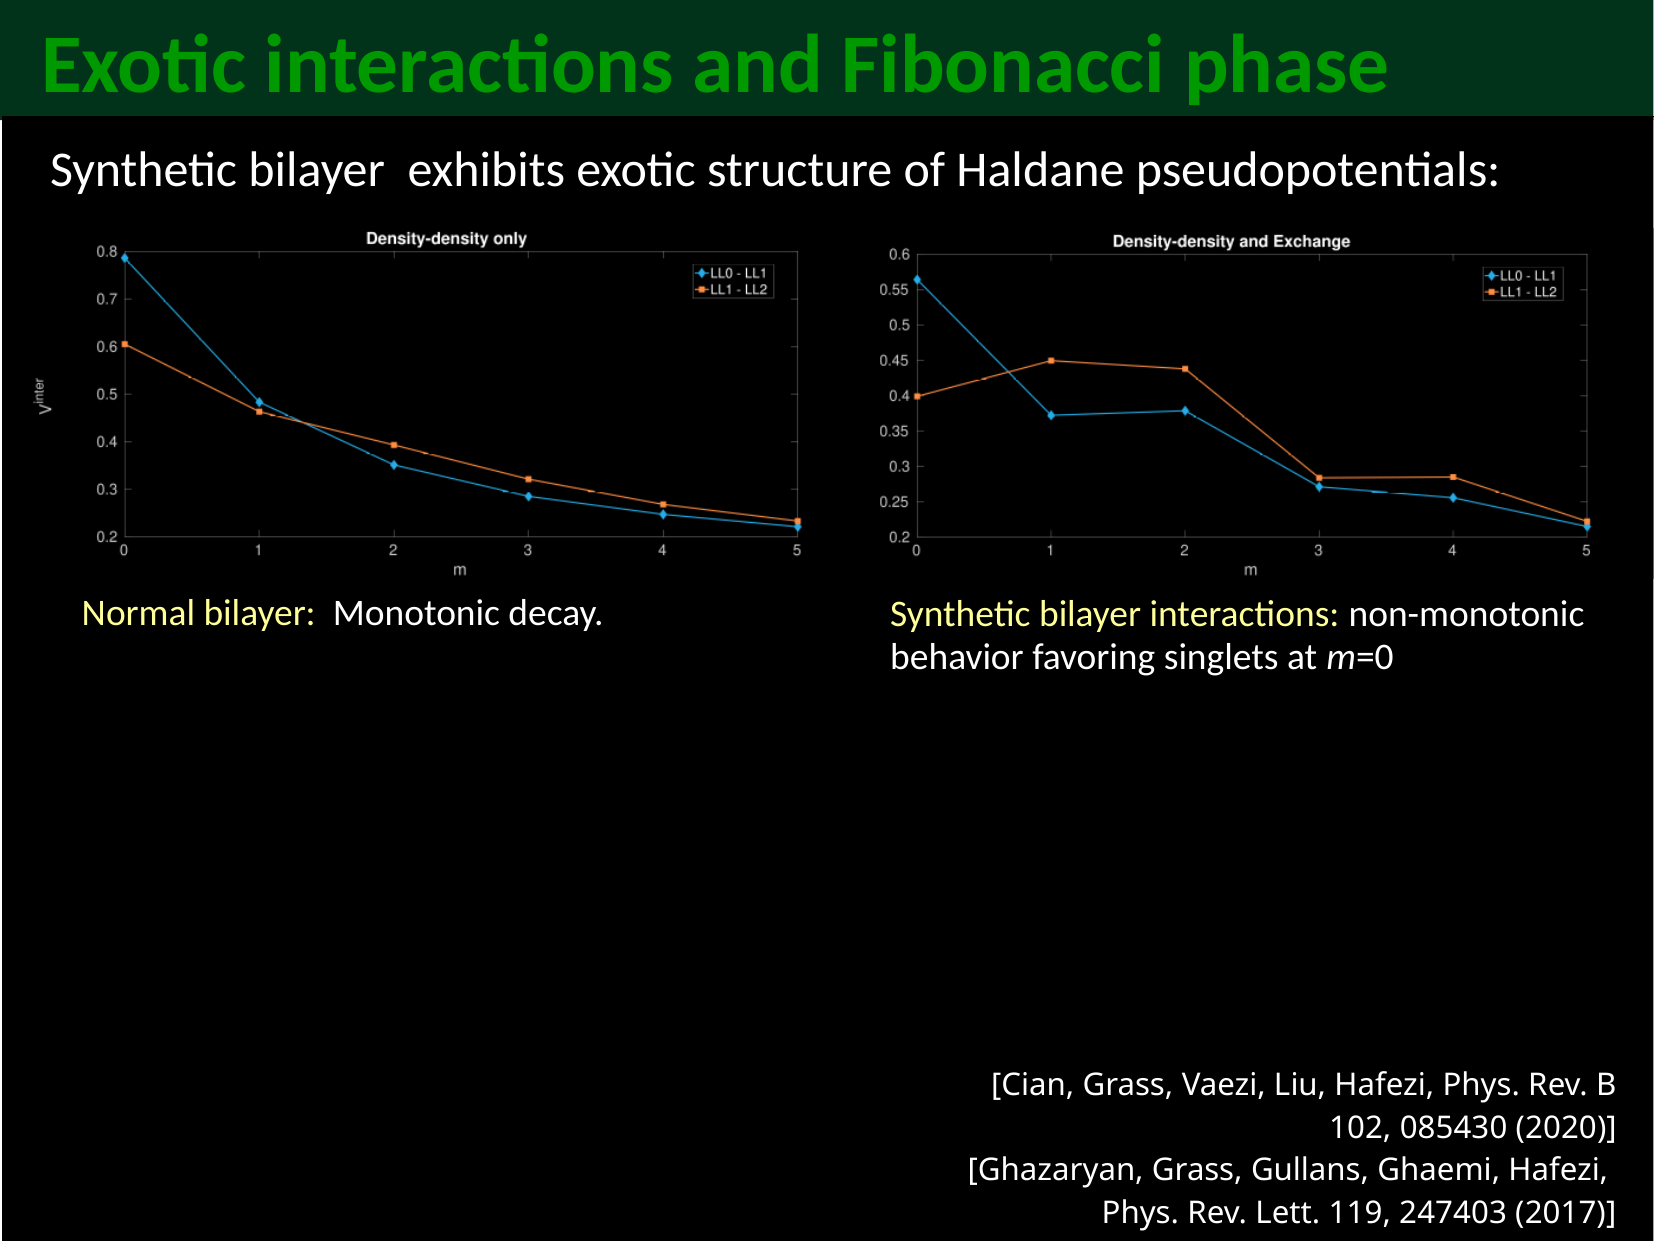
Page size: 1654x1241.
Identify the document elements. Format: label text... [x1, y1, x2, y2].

text_box Exotic interactions and Fibonacci phase [26, 1, 1654, 126]
text_box [2, 116, 1654, 1241]
text_box [Cian, Grass, Vaezi, Liu, Hafezi, Phys. Rev. B 102, 085430 (2020)] [Ghazaryan, Grass, Gullans, Ghaemi, Hafezi, Phys. Rev. Lett. 119, 247403 (2017)] [949, 1054, 1633, 1220]
text_box Synthetic bilayer exhibits exotic structure of Haldane pseudopotentials: [35, 134, 1579, 228]
text_box Normal bilayer: Monotonic decay. [31, 585, 861, 822]
picture [12, 225, 1654, 585]
text_box Synthetic bilayer interactions: non-monotonic behavior favoring singlets at m=0 [840, 585, 1636, 938]
